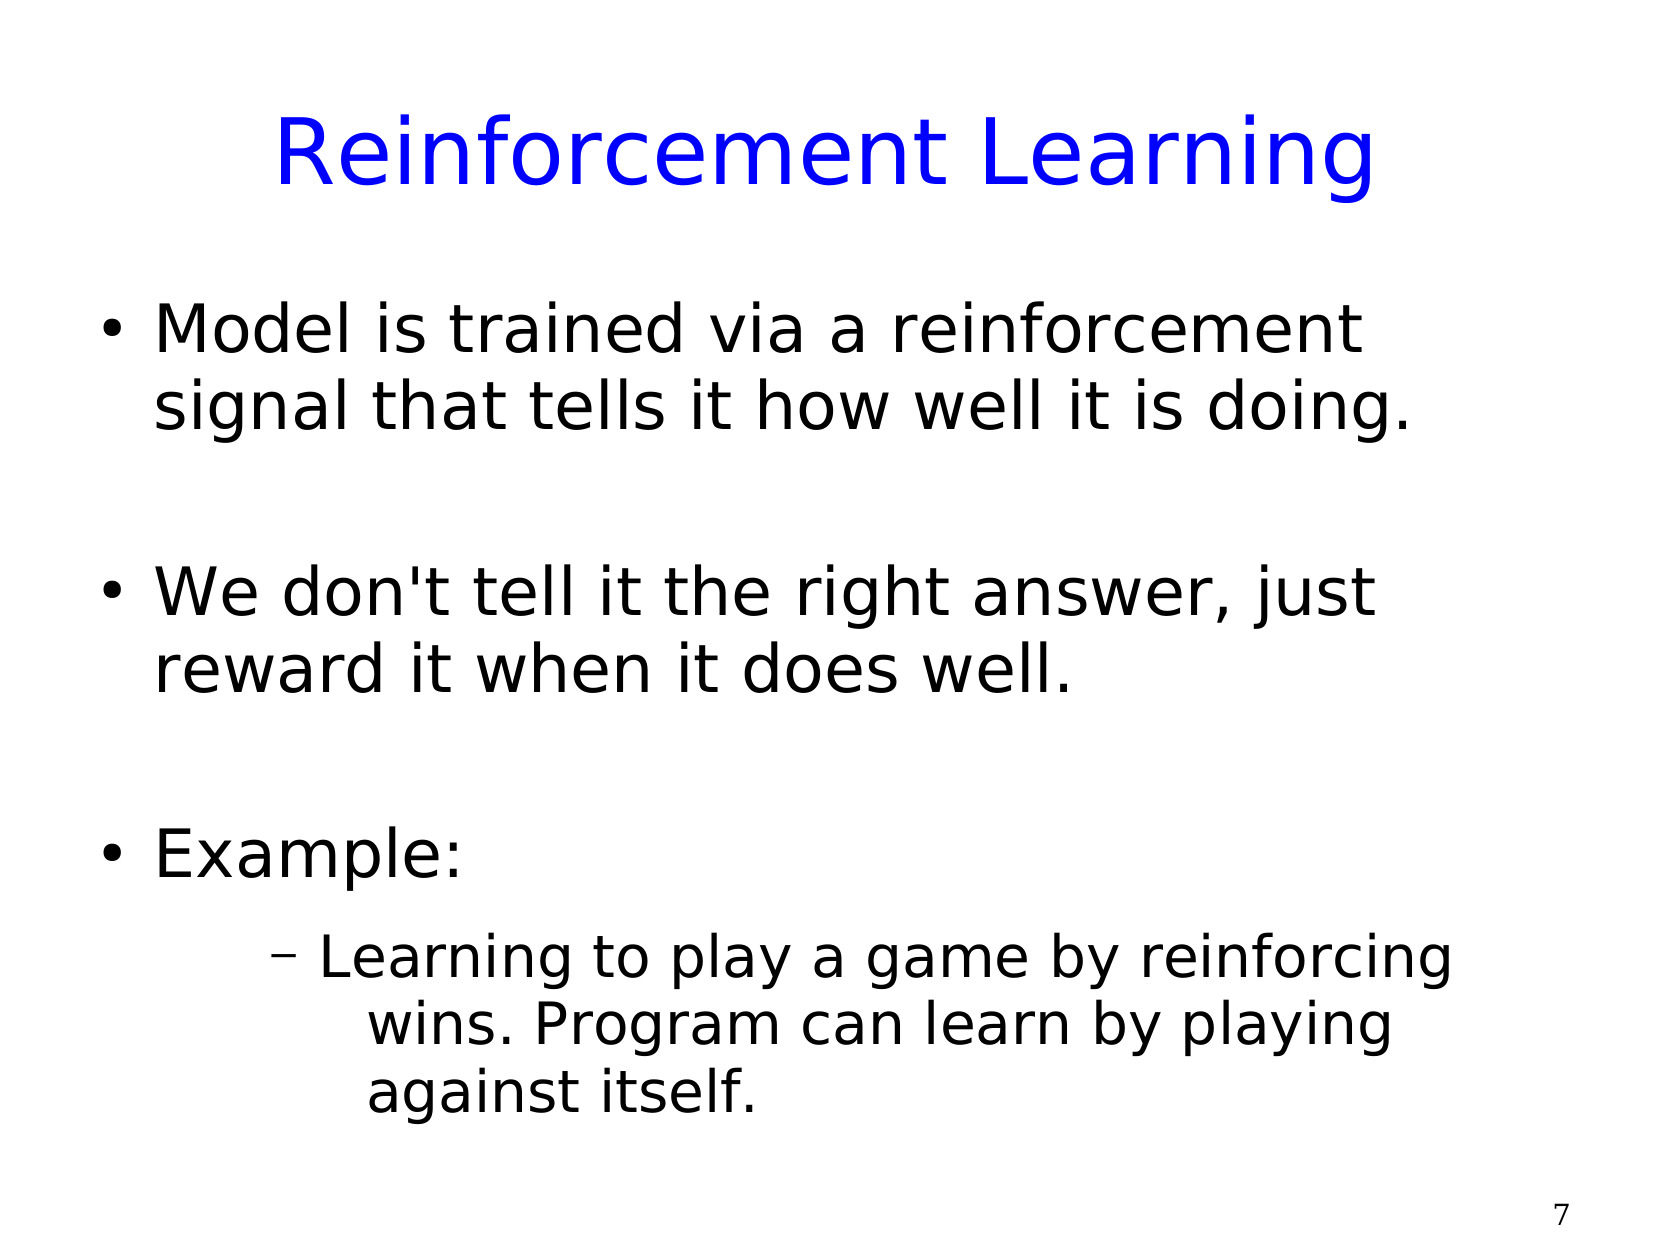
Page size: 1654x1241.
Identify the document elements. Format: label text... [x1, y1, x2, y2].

title Reinforcement Learning [82, 49, 1571, 257]
list Model is trained via a reinforcement signal that tells it how well it is doing. We don't tell it the right answer, just reward it when it does well. Example: Learning to play a game by reinforcing wins. Program can learn by playing against itself. [82, 290, 1571, 1127]
